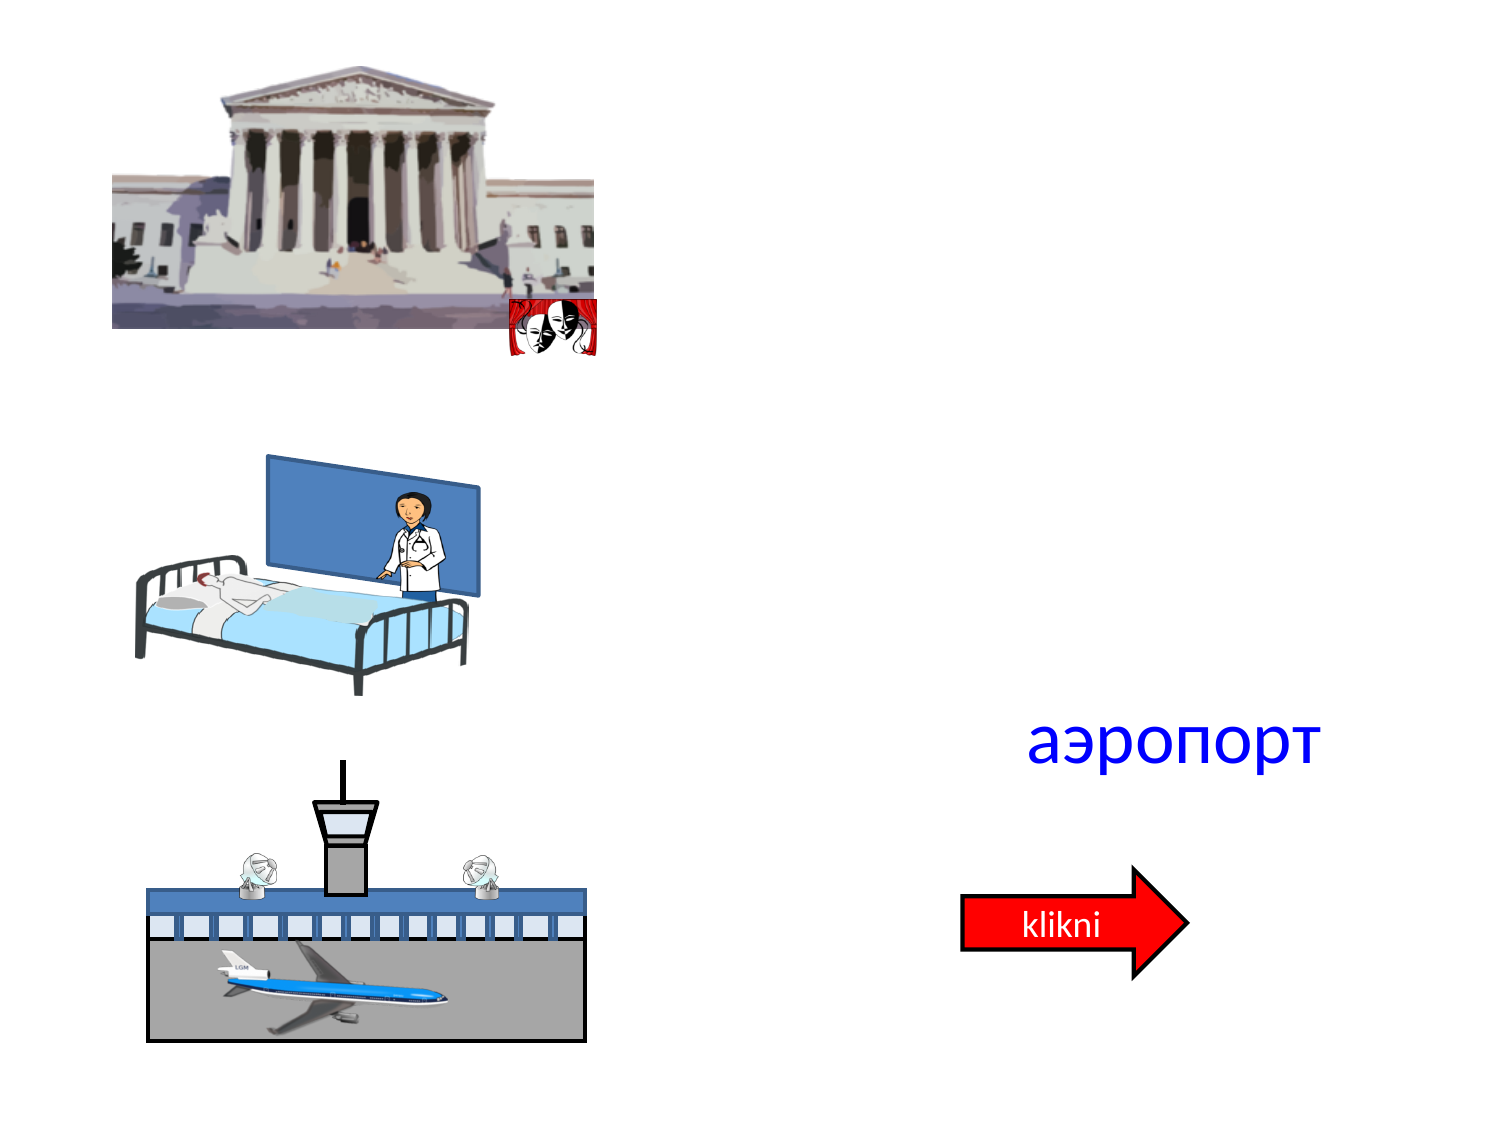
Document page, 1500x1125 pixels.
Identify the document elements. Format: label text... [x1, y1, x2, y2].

picture [239, 853, 277, 900]
picture [135, 492, 469, 696]
picture [206, 925, 454, 1069]
text_box [267, 456, 479, 596]
text_box аэропорт [1011, 680, 1337, 787]
picture [463, 855, 499, 900]
text_box [147, 802, 585, 1042]
picture [112, 66, 597, 356]
text_box klikni [962, 869, 1188, 977]
text_box [262, 586, 378, 624]
